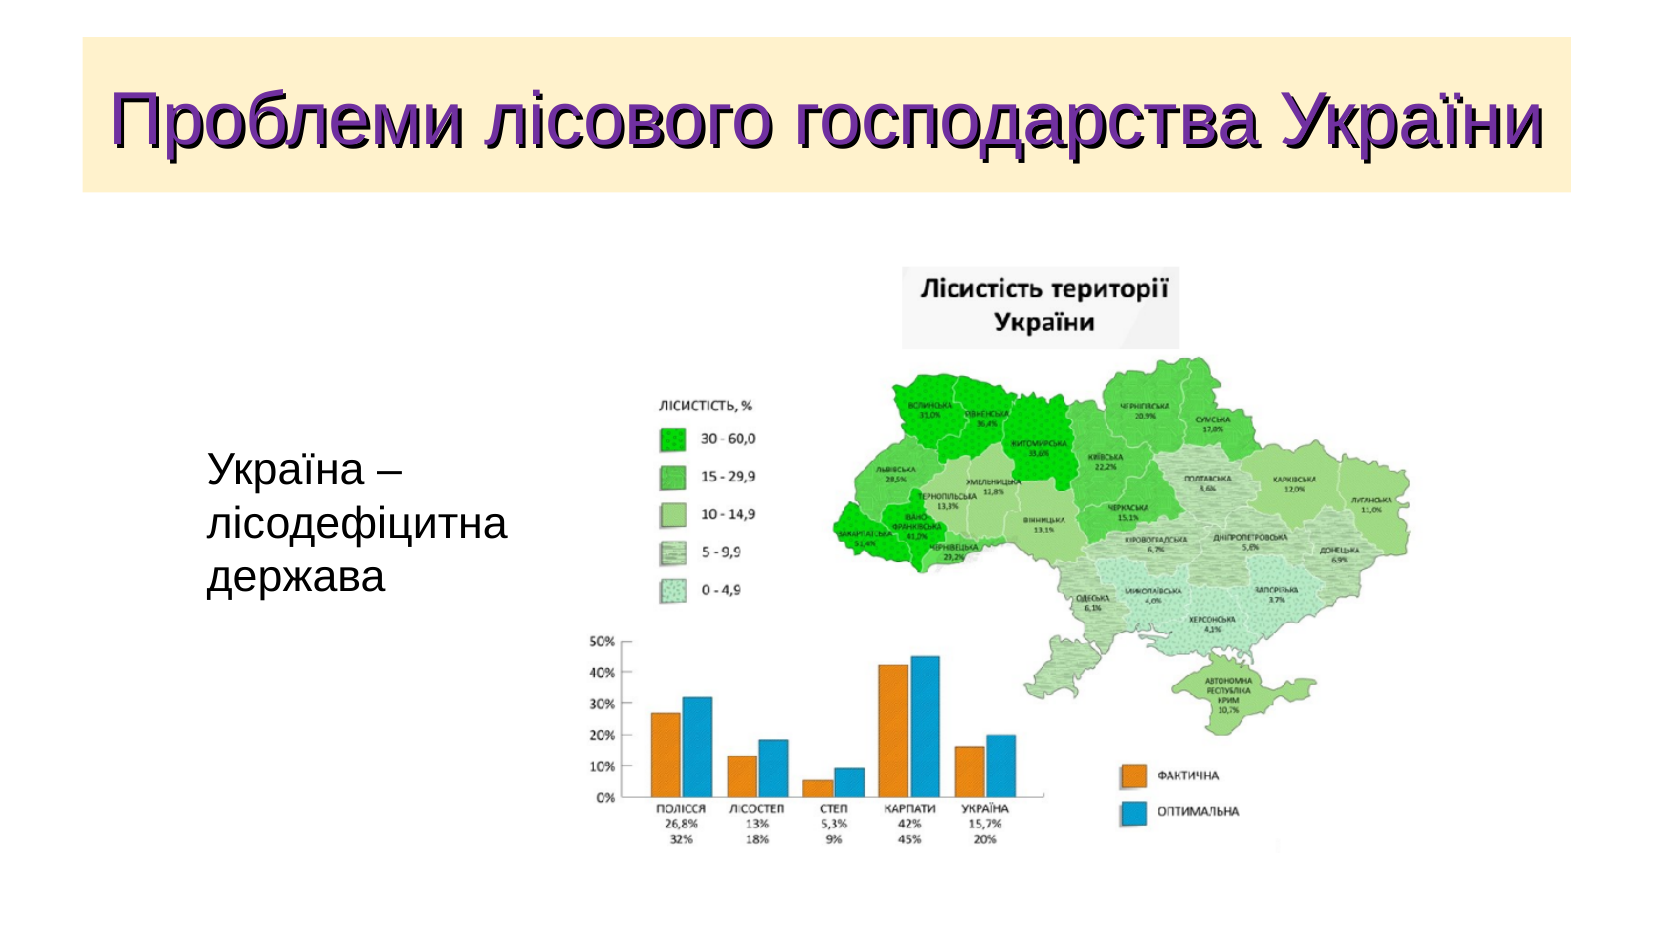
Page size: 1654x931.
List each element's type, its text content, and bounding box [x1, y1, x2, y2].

picture [545, 251, 1447, 853]
list Україна – лісодефіцитна держава [206, 213, 575, 828]
title Проблеми лісового господарства України [82, 37, 1571, 193]
